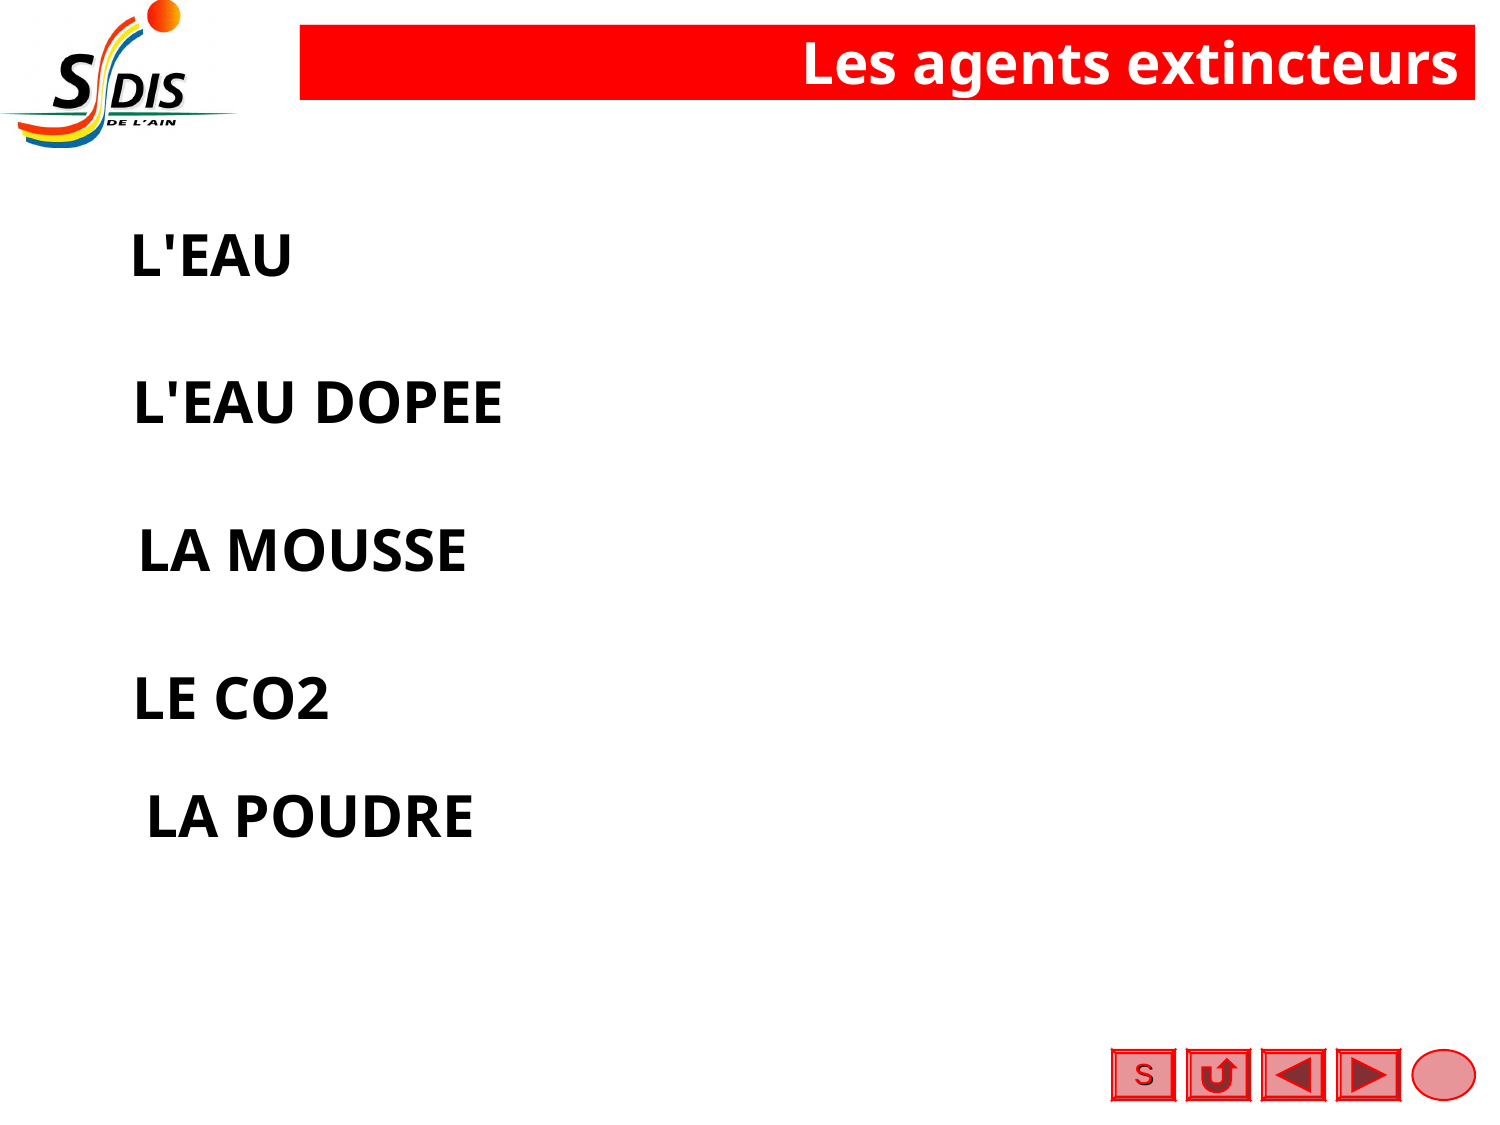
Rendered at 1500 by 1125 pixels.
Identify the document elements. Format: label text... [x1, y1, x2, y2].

text_box LA POUDRE [88, 767, 532, 886]
picture [0, 0, 237, 148]
text_box L'EAU [115, 206, 414, 325]
text_box L'EAU DOPEE [118, 354, 557, 451]
text_box [1412, 1049, 1476, 1101]
picture [1117, 1055, 1170, 1095]
picture [1267, 1055, 1320, 1095]
text_box Les agents extincteurs [299, 24, 1475, 100]
text_box LA MOUSSE [88, 501, 502, 680]
picture [1192, 1055, 1245, 1095]
picture [1342, 1055, 1395, 1095]
text_box LE CO2 [118, 649, 384, 746]
